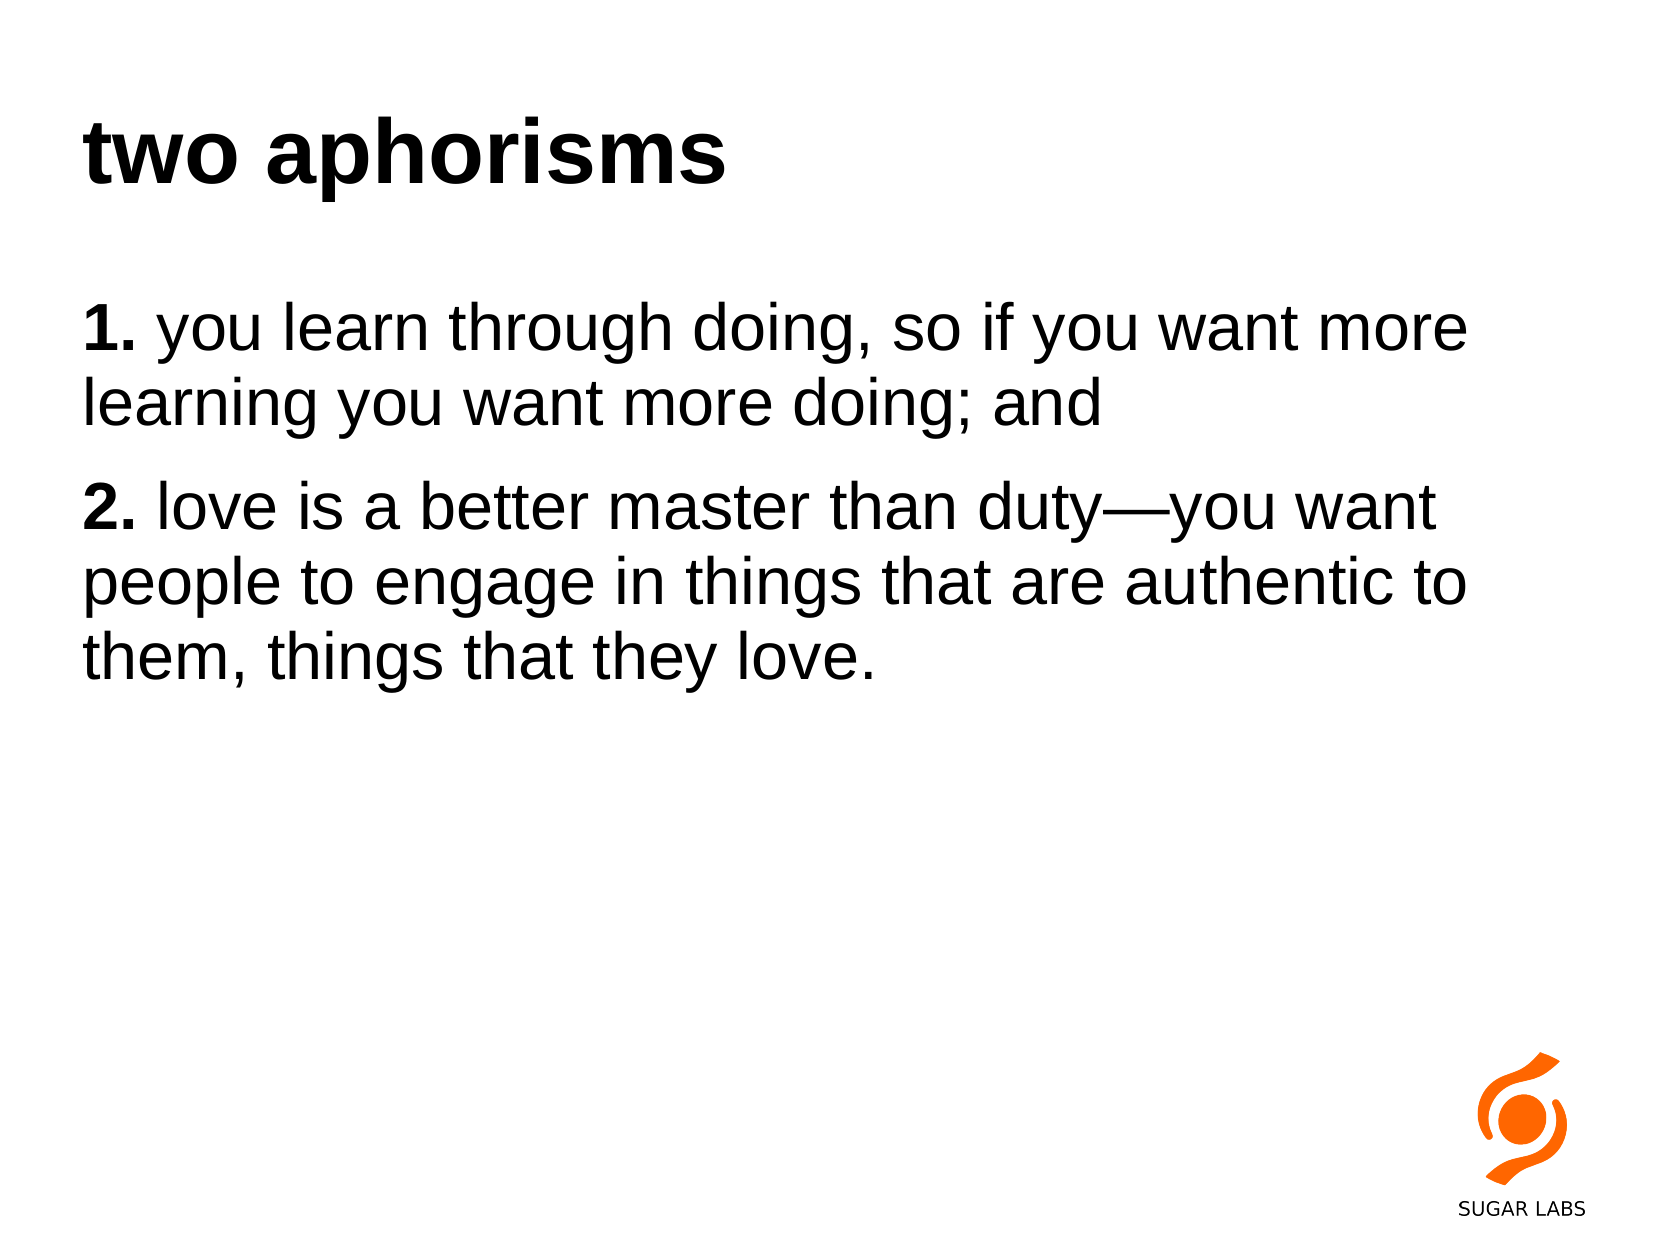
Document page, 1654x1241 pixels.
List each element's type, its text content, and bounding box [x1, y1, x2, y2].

title two aphorisms [82, 56, 1569, 248]
list 1. you learn through doing, so if you want more learning you want more doing; and 2. love is a better master than duty—you want people to engage in things that are authentic to them, things that they love. [82, 290, 1569, 1093]
picture [1459, 1052, 1585, 1216]
